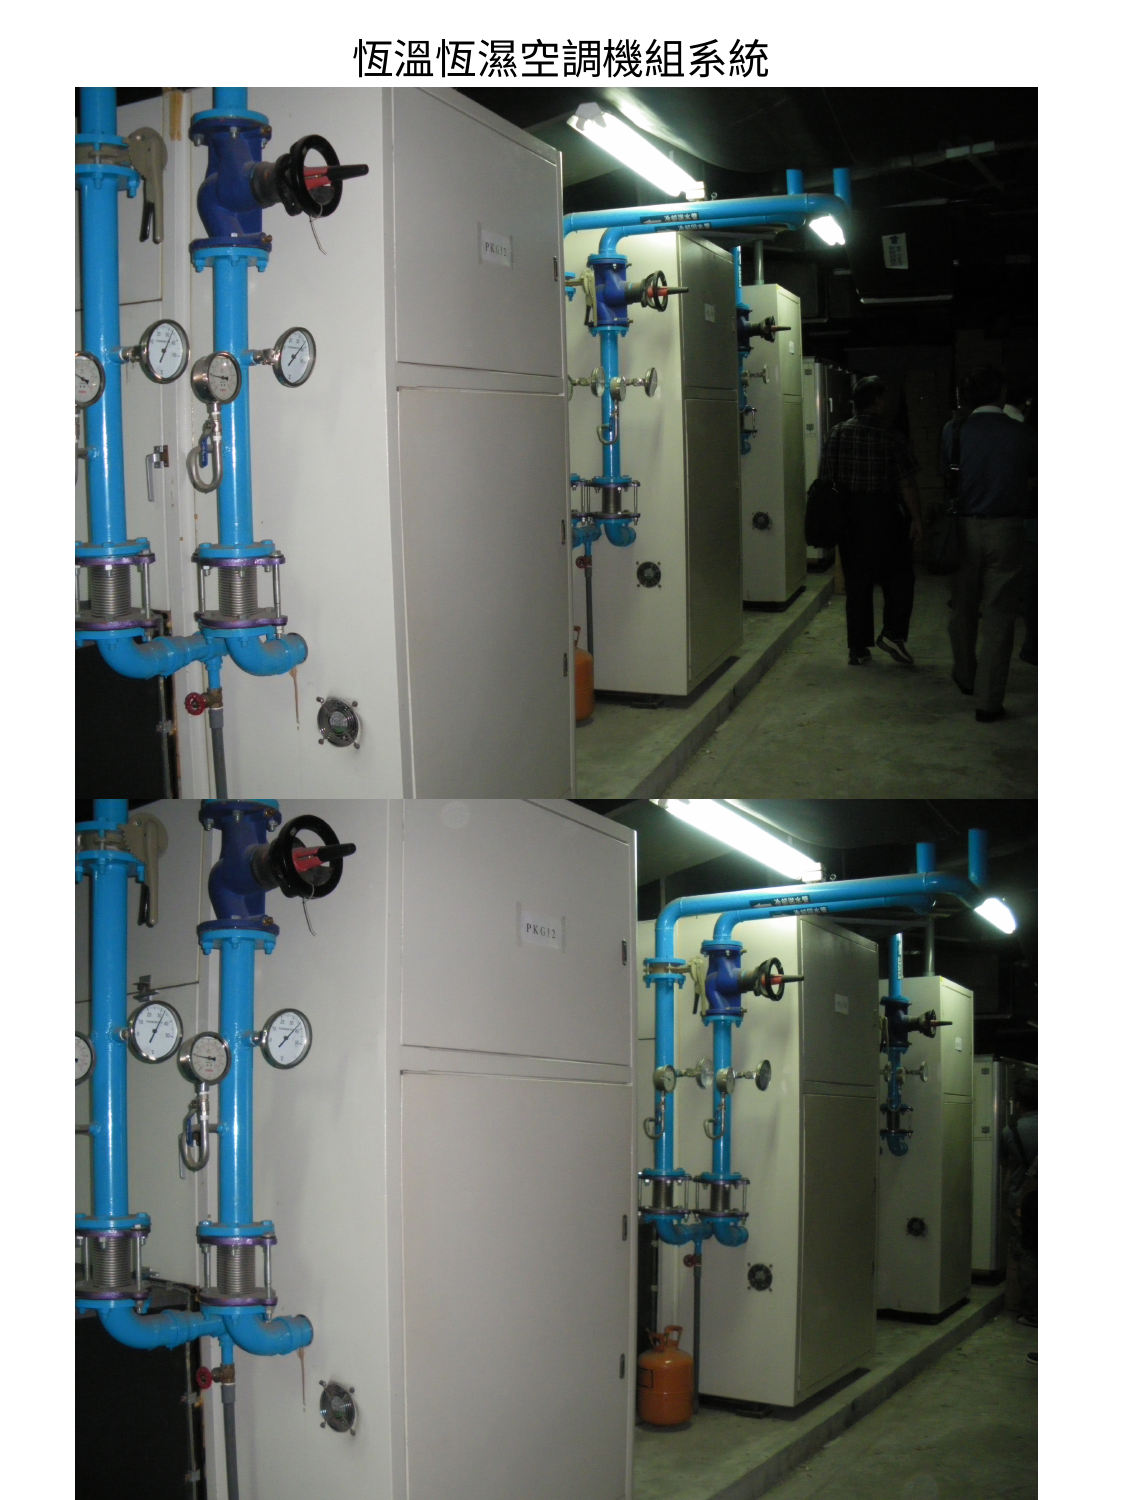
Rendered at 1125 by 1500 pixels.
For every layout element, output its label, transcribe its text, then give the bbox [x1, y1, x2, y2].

picture [75, 87, 1038, 1500]
text_box 恆溫恆濕空調機組系統 [337, 24, 788, 87]
